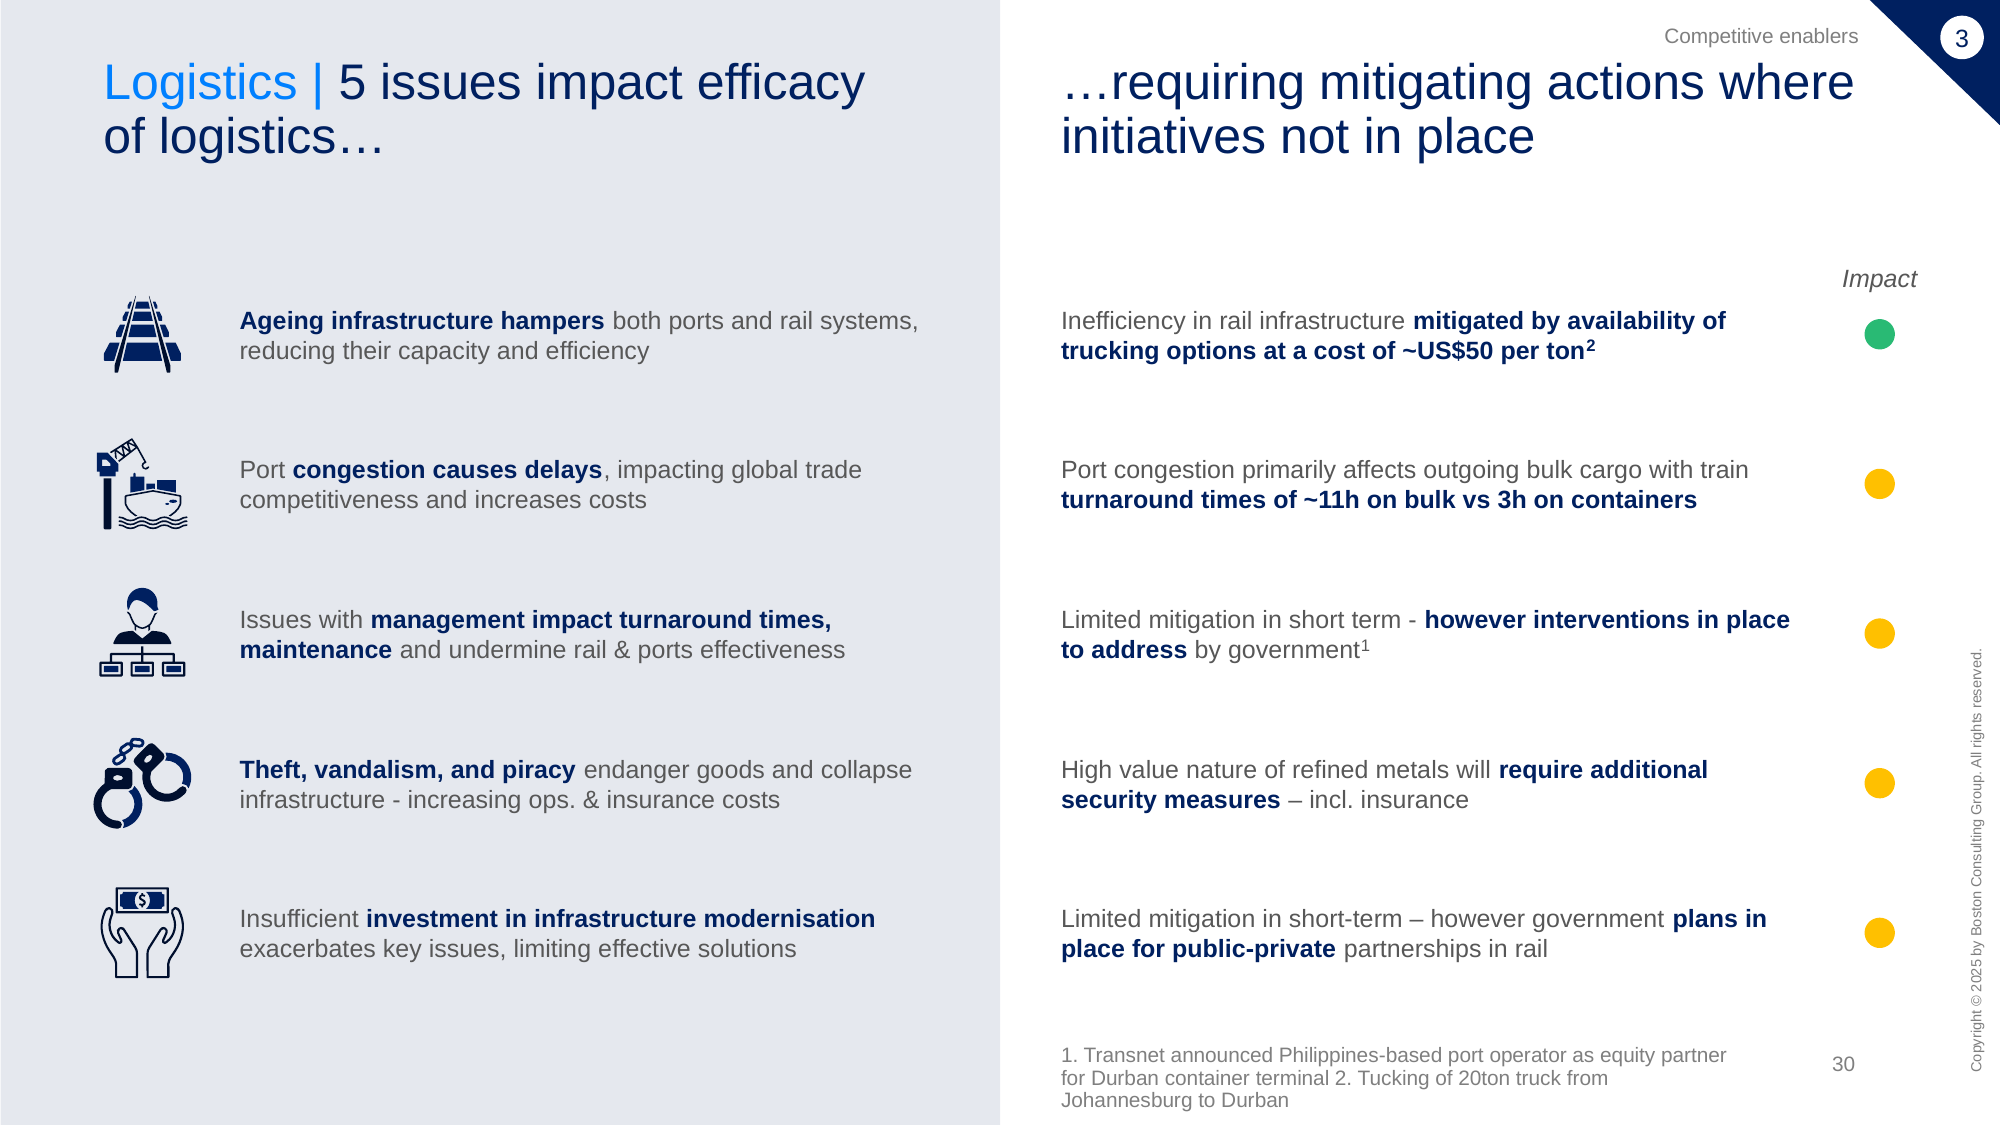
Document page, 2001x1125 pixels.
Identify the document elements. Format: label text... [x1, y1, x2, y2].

text_box …requiring mitigating actions where initiatives not in place [1061, 55, 1913, 165]
text_box Issues with management impact turnaround times, maintenance and undermine rail & ports effectiveness [239, 598, 921, 669]
text_box Insufficient investment in infrastructure modernisation exacerbates key issues, limiting effective solutions [239, 897, 921, 969]
text_box Ageing infrastructure hampers both ports and rail systems, reducing their capacity and efficiency [239, 298, 921, 370]
text_box [1864, 319, 1895, 350]
text_box [1864, 768, 1895, 799]
text_box Inefficiency in rail infrastructure mitigated by availability of trucking options at a cost of ~US$50 per ton2 [1061, 298, 1805, 370]
text_box Port congestion causes delays, impacting global trade competitiveness and increases costs [239, 448, 921, 520]
text_box [1864, 468, 1895, 500]
title Logistics | 5 issues impact efficacy of logistics… [103, 55, 898, 165]
text_box 3 [1940, 15, 1984, 60]
text_box High value nature of refined metals will require additional security measures – incl. insurance [1061, 747, 1805, 819]
text_box Competitive enablers [1664, 14, 1881, 56]
text_box Impact [1800, 256, 1960, 302]
text_box 1. Transnet announced Philippines-based port operator as equity partner for Durban container terminal 2. Tucking of 20ton truck from Johannesburg to Durban [1061, 1045, 1742, 1112]
text_box Limited mitigation in short term - however interventions in place to address by government1 [1061, 598, 1805, 669]
text_box [1864, 917, 1895, 948]
text_box [1864, 618, 1895, 649]
text_box [1, 0, 1000, 1125]
text_box Port congestion primarily affects outgoing bulk cargo with train turnaround times of ~11h on bulk vs 3h on containers [1061, 448, 1805, 520]
text_box [1869, 0, 2000, 126]
text_box Limited mitigation in short-term – however government plans in place for public-private partnerships in rail [1061, 897, 1805, 969]
text_box Theft, vandalism, and piracy endanger goods and collapse infrastructure - increasing ops. & insurance costs [239, 747, 921, 819]
